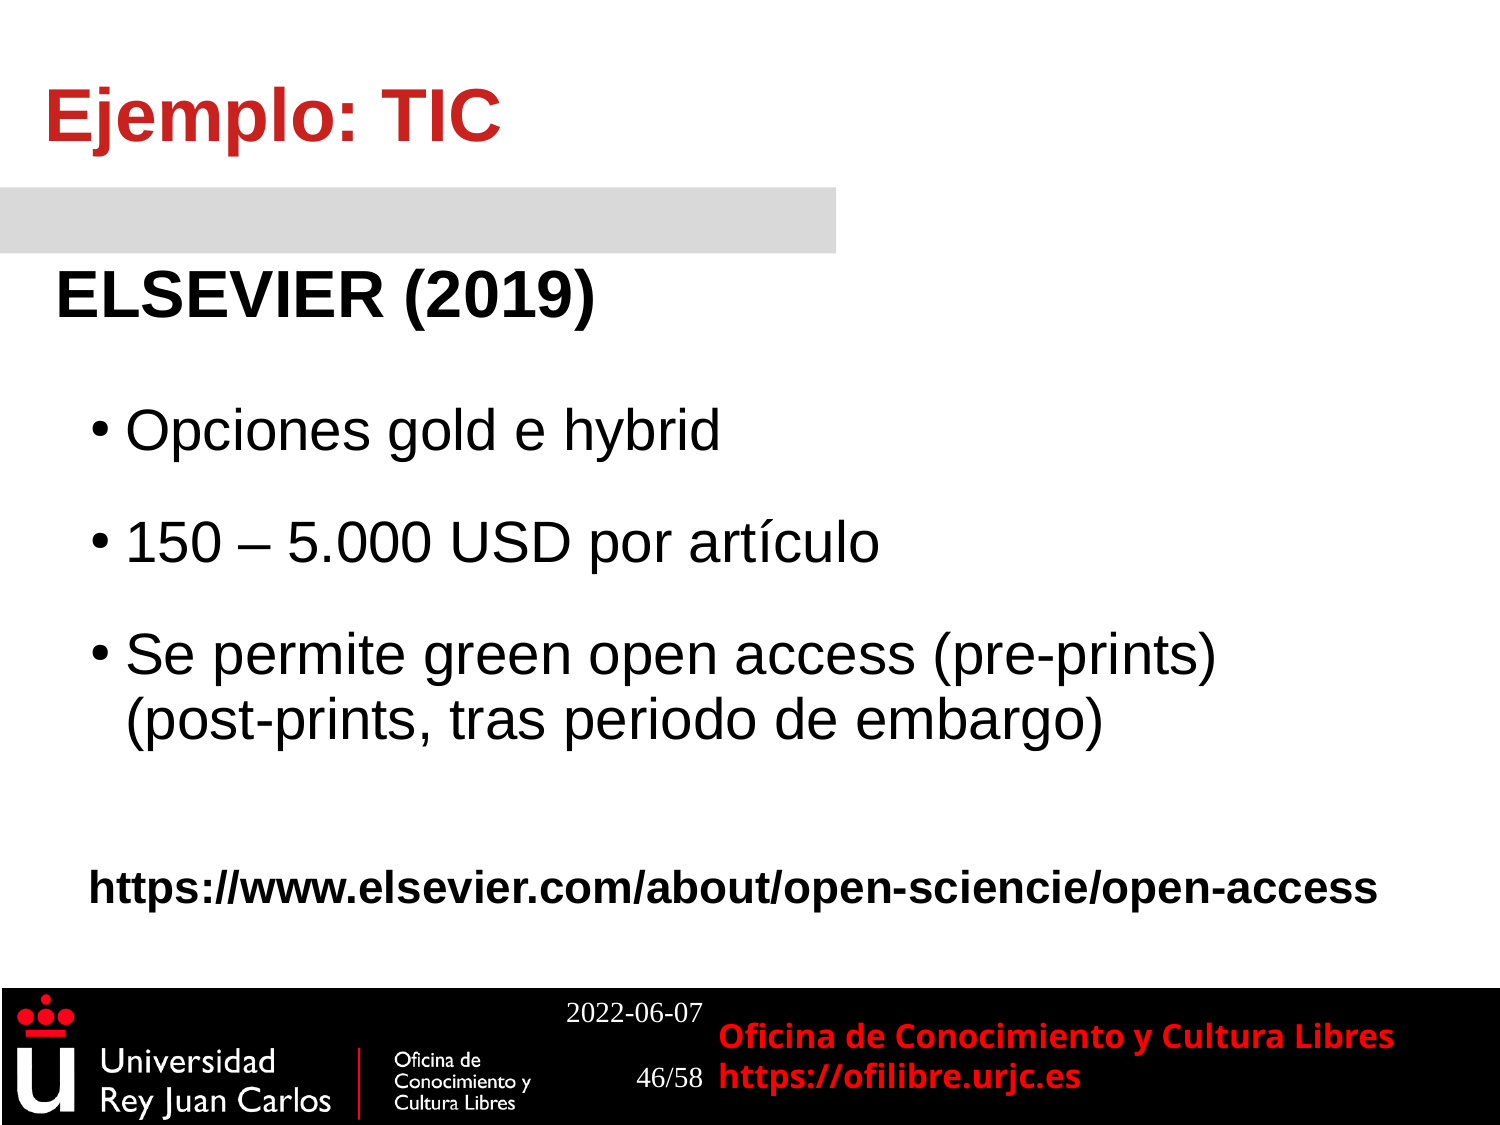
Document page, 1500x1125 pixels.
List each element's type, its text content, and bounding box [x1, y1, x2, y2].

picture [17, 994, 531, 1120]
text_box Ejemplo: TIC [30, 66, 1036, 249]
text_box ELSEVIER (2019) [40, 249, 811, 340]
title [75, 7, 1425, 196]
text_box https://www.elsevier.com/about/open-sciencie/open-access [45, 855, 1396, 922]
text_box Opciones gold e hybrid 150 – 5.000 USD por artículo Se permite green open access (pre-prints) (post-prints, tras periodo de embargo) [75, 390, 1351, 760]
